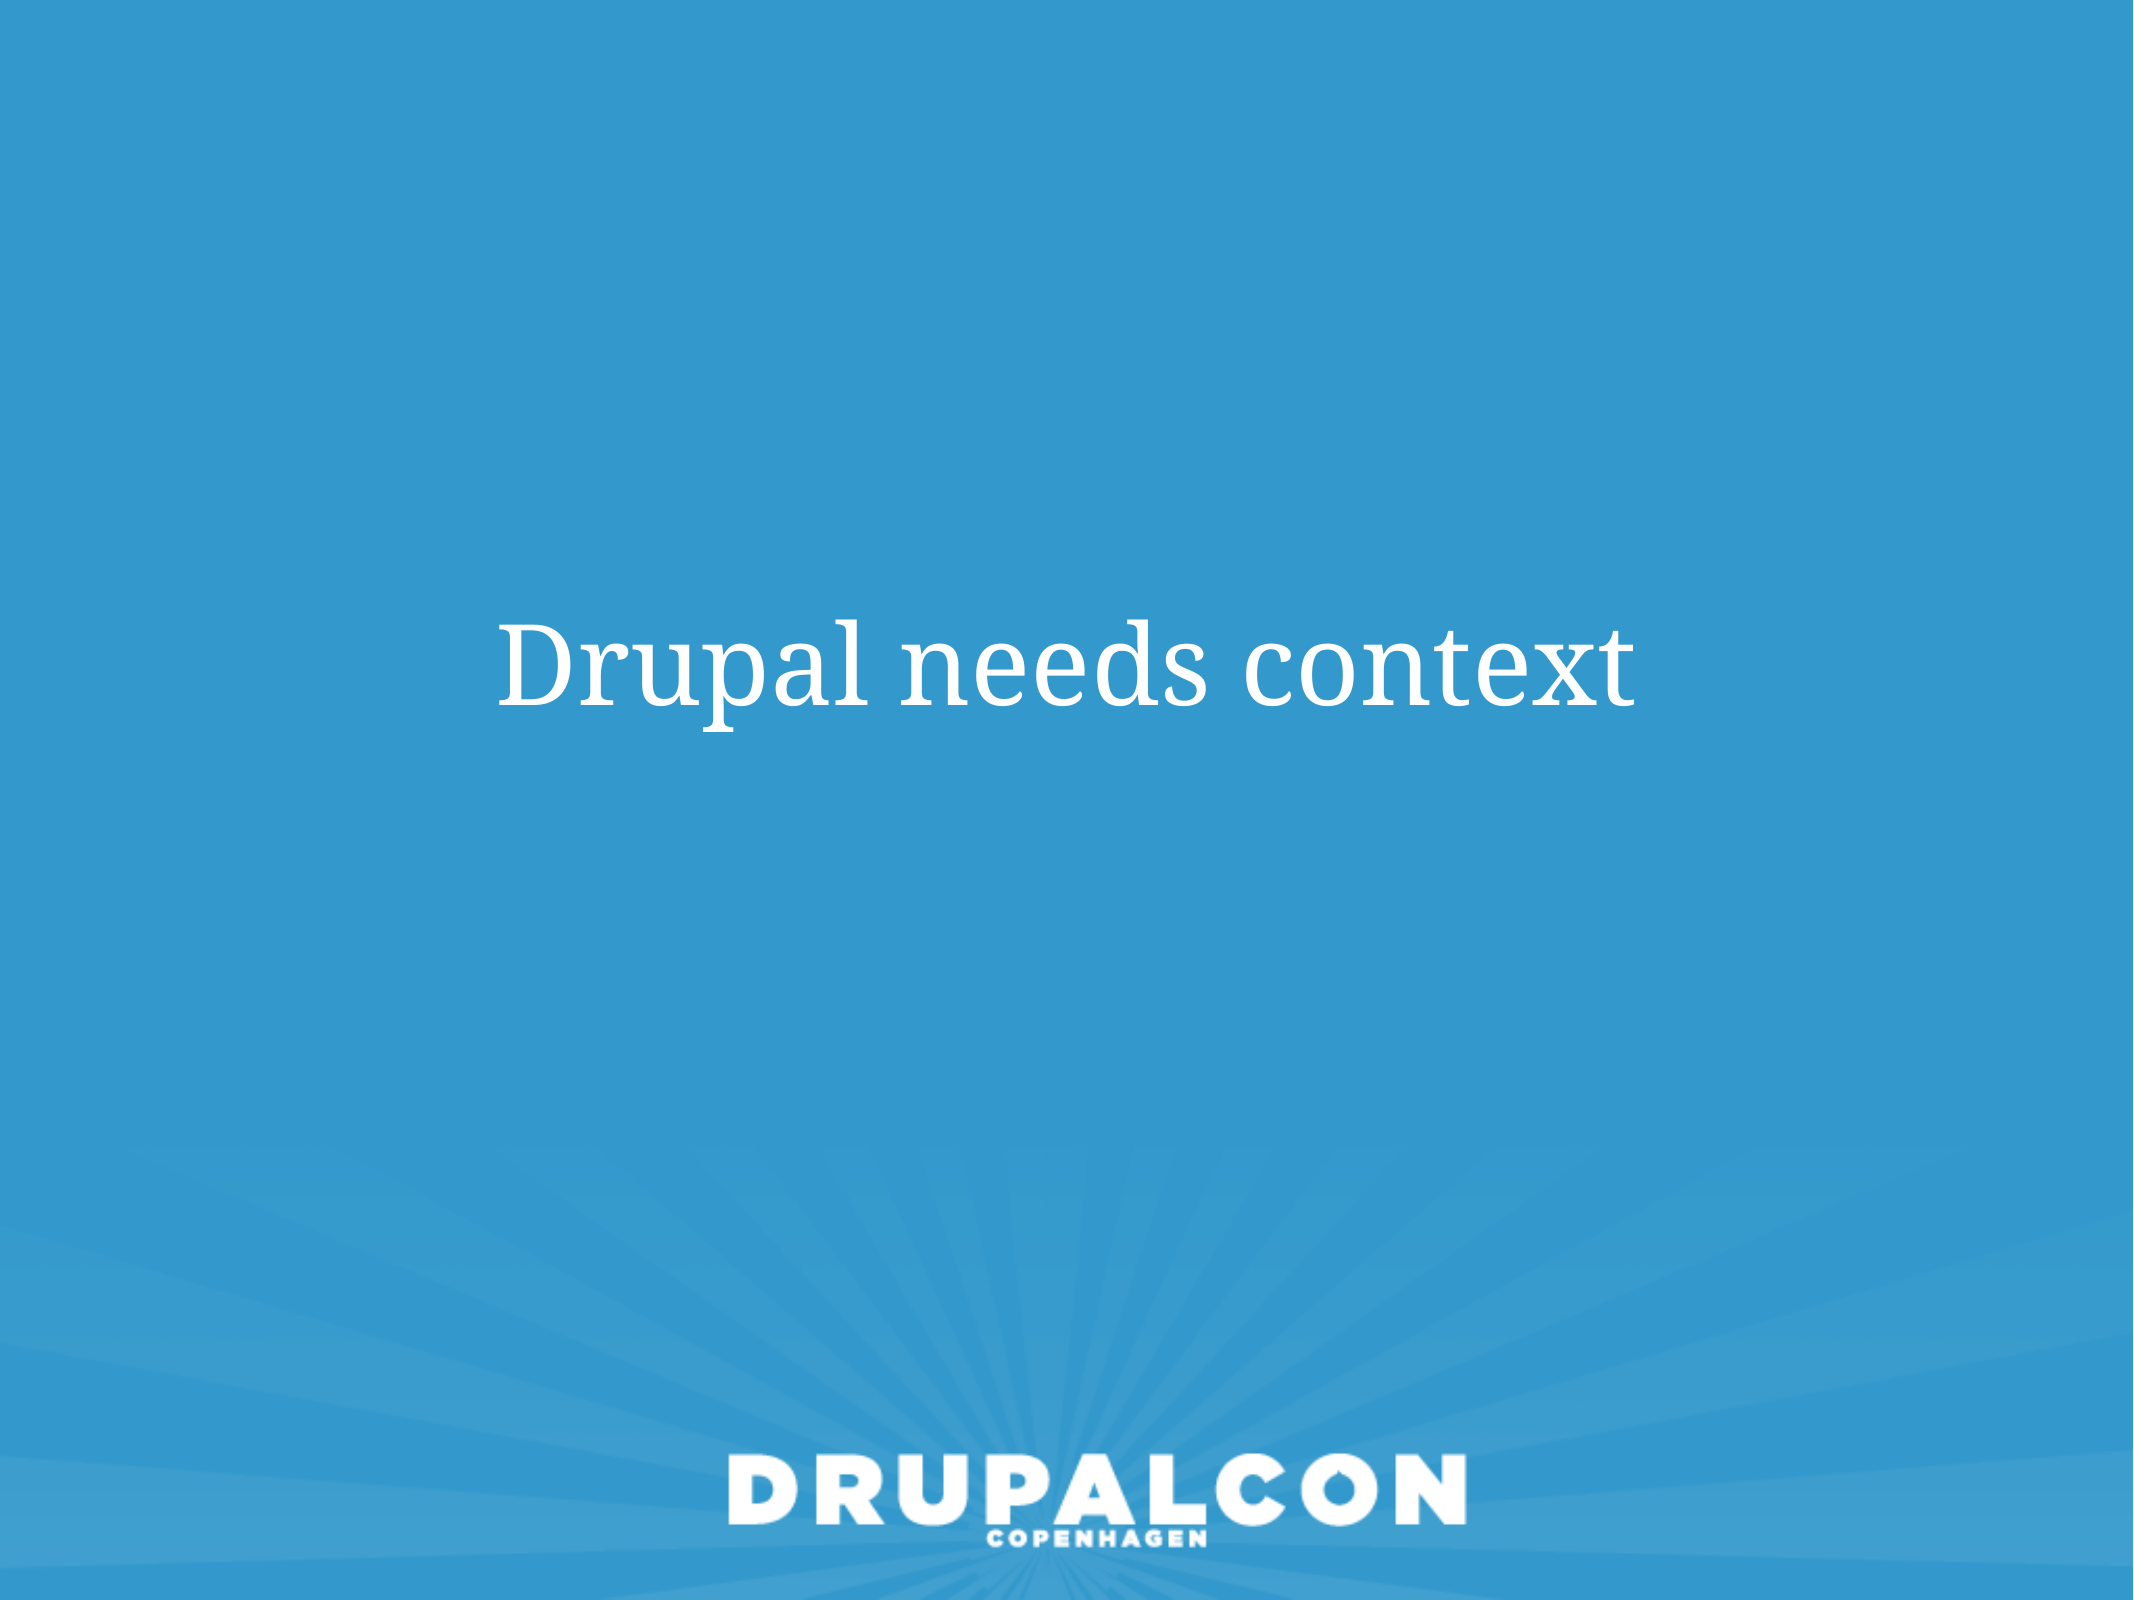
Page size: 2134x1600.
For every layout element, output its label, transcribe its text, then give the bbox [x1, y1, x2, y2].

subtitle Drupal needs context [208, 30, 1925, 1291]
picture [0, 0, 2134, 1600]
